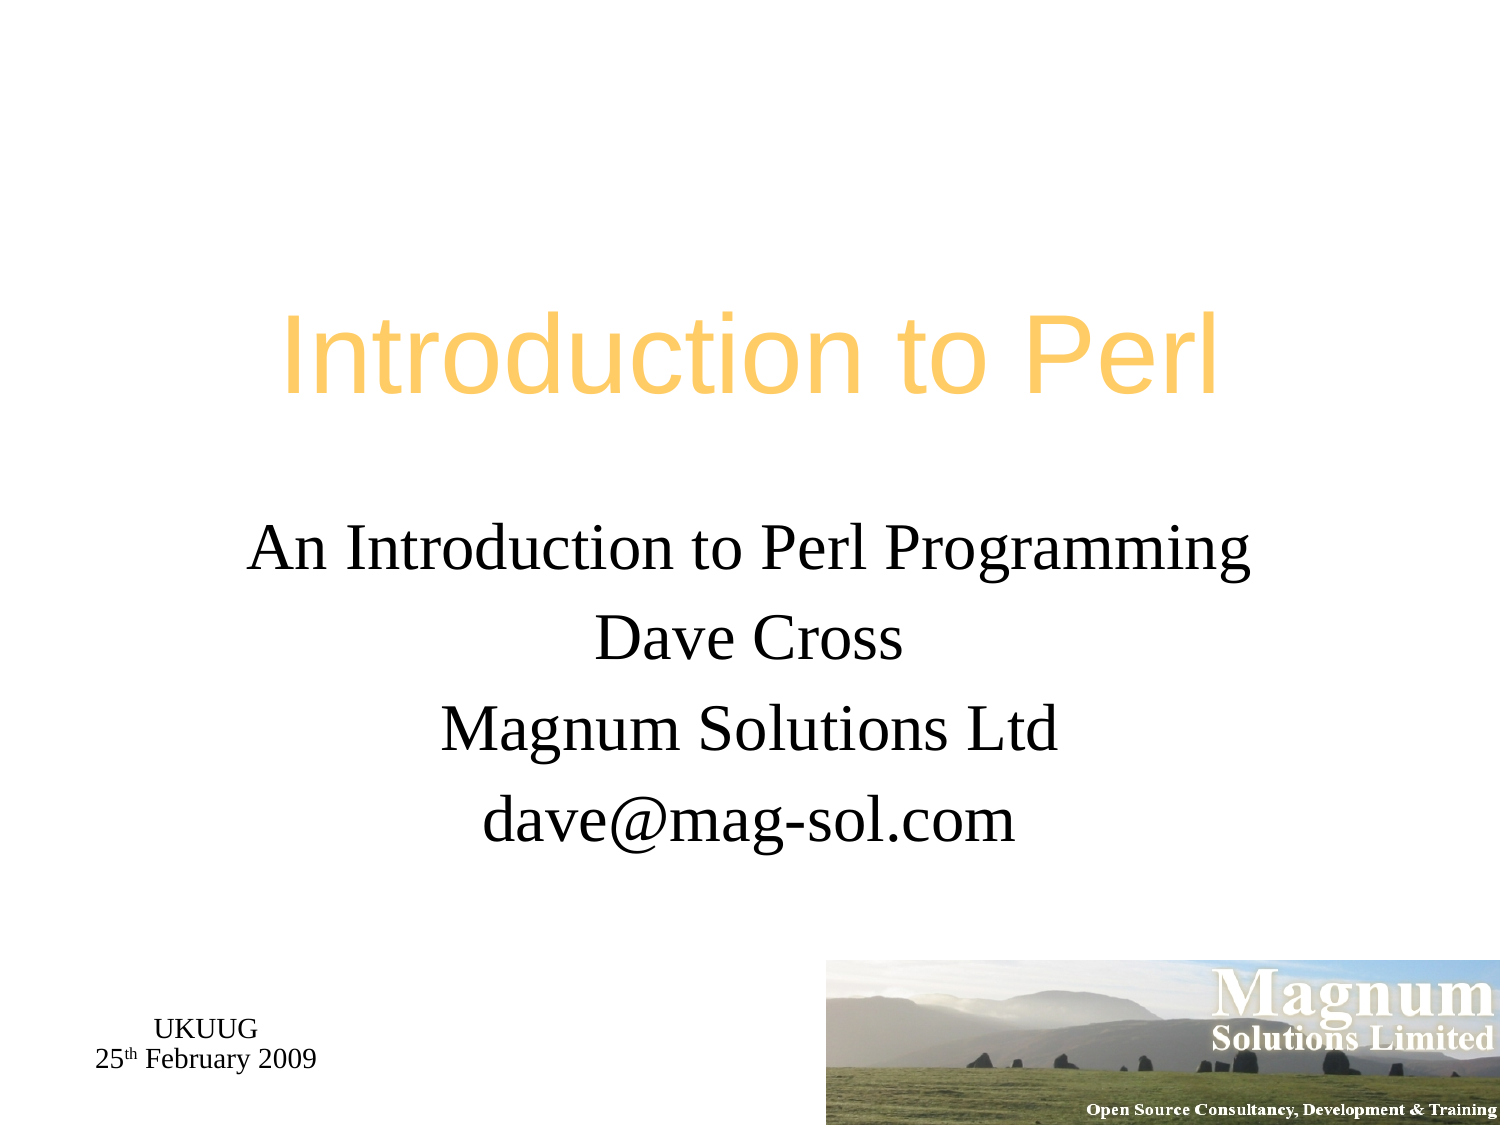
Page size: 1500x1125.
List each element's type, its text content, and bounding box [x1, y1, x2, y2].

title Introduction to Perl [112, 237, 1388, 425]
picture [826, 960, 1500, 1125]
subtitle An Introduction to Perl Programming Dave Cross Magnum Solutions Ltd dave@mag-sol.com [225, 502, 1276, 901]
